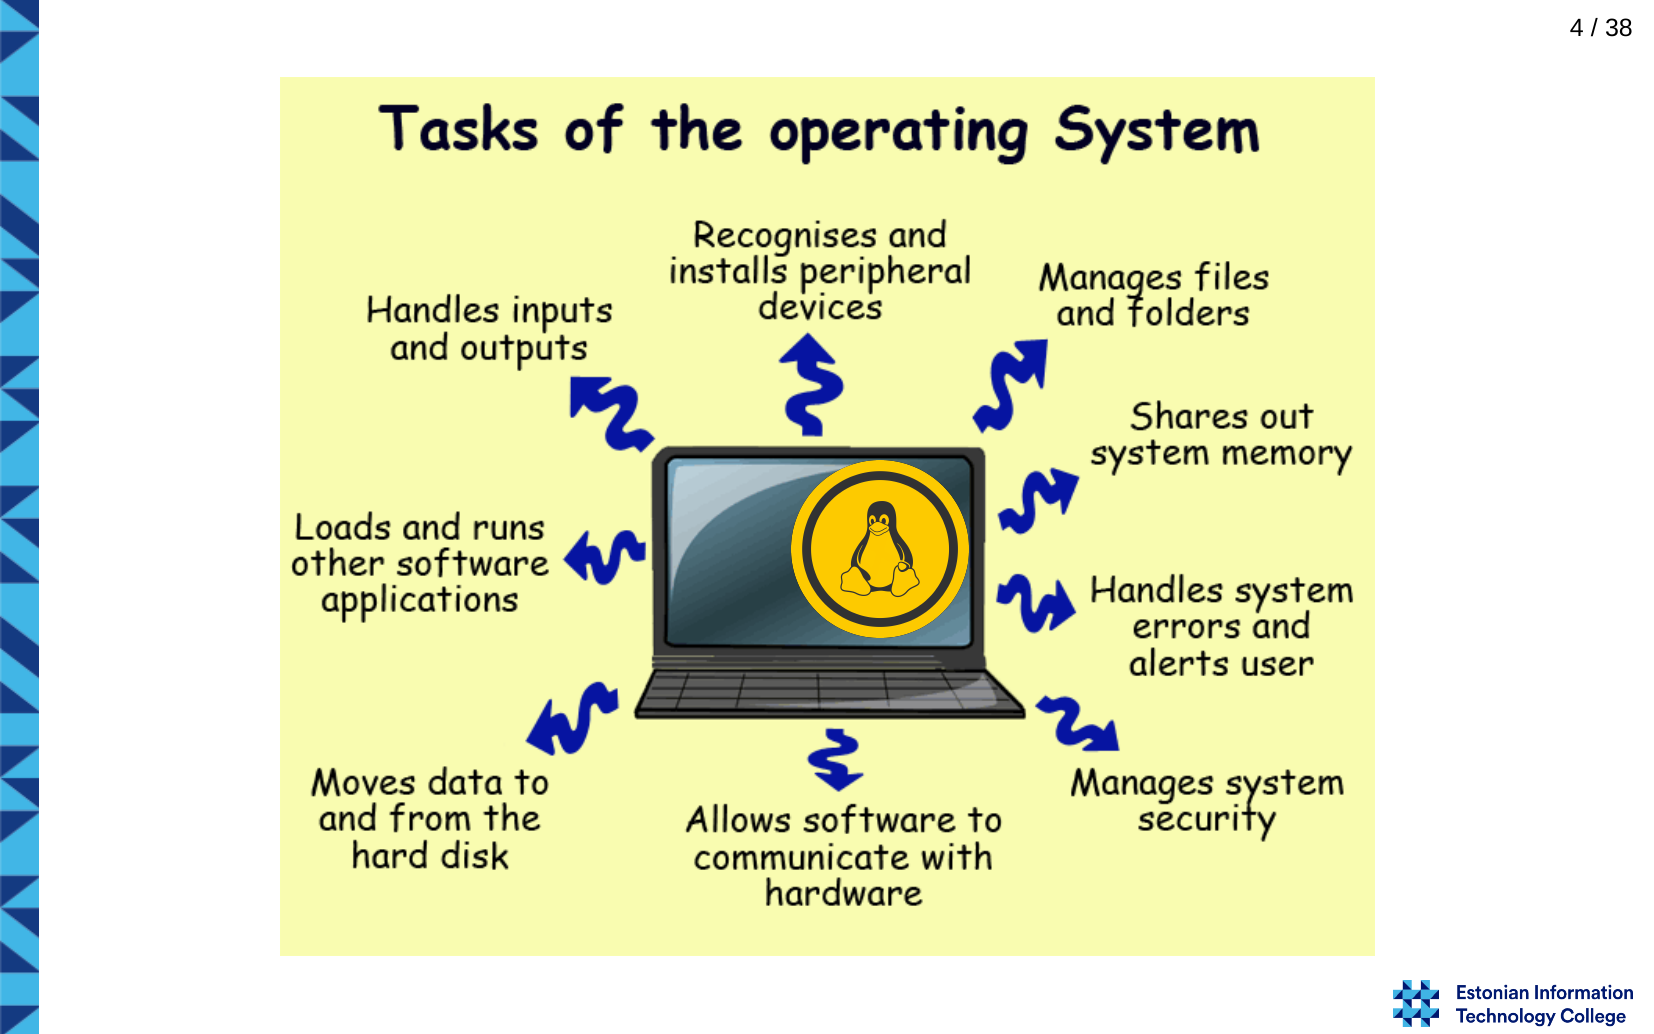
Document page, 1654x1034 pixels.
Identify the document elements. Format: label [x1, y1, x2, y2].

picture [1393, 980, 1633, 1027]
picture [280, 77, 1375, 956]
